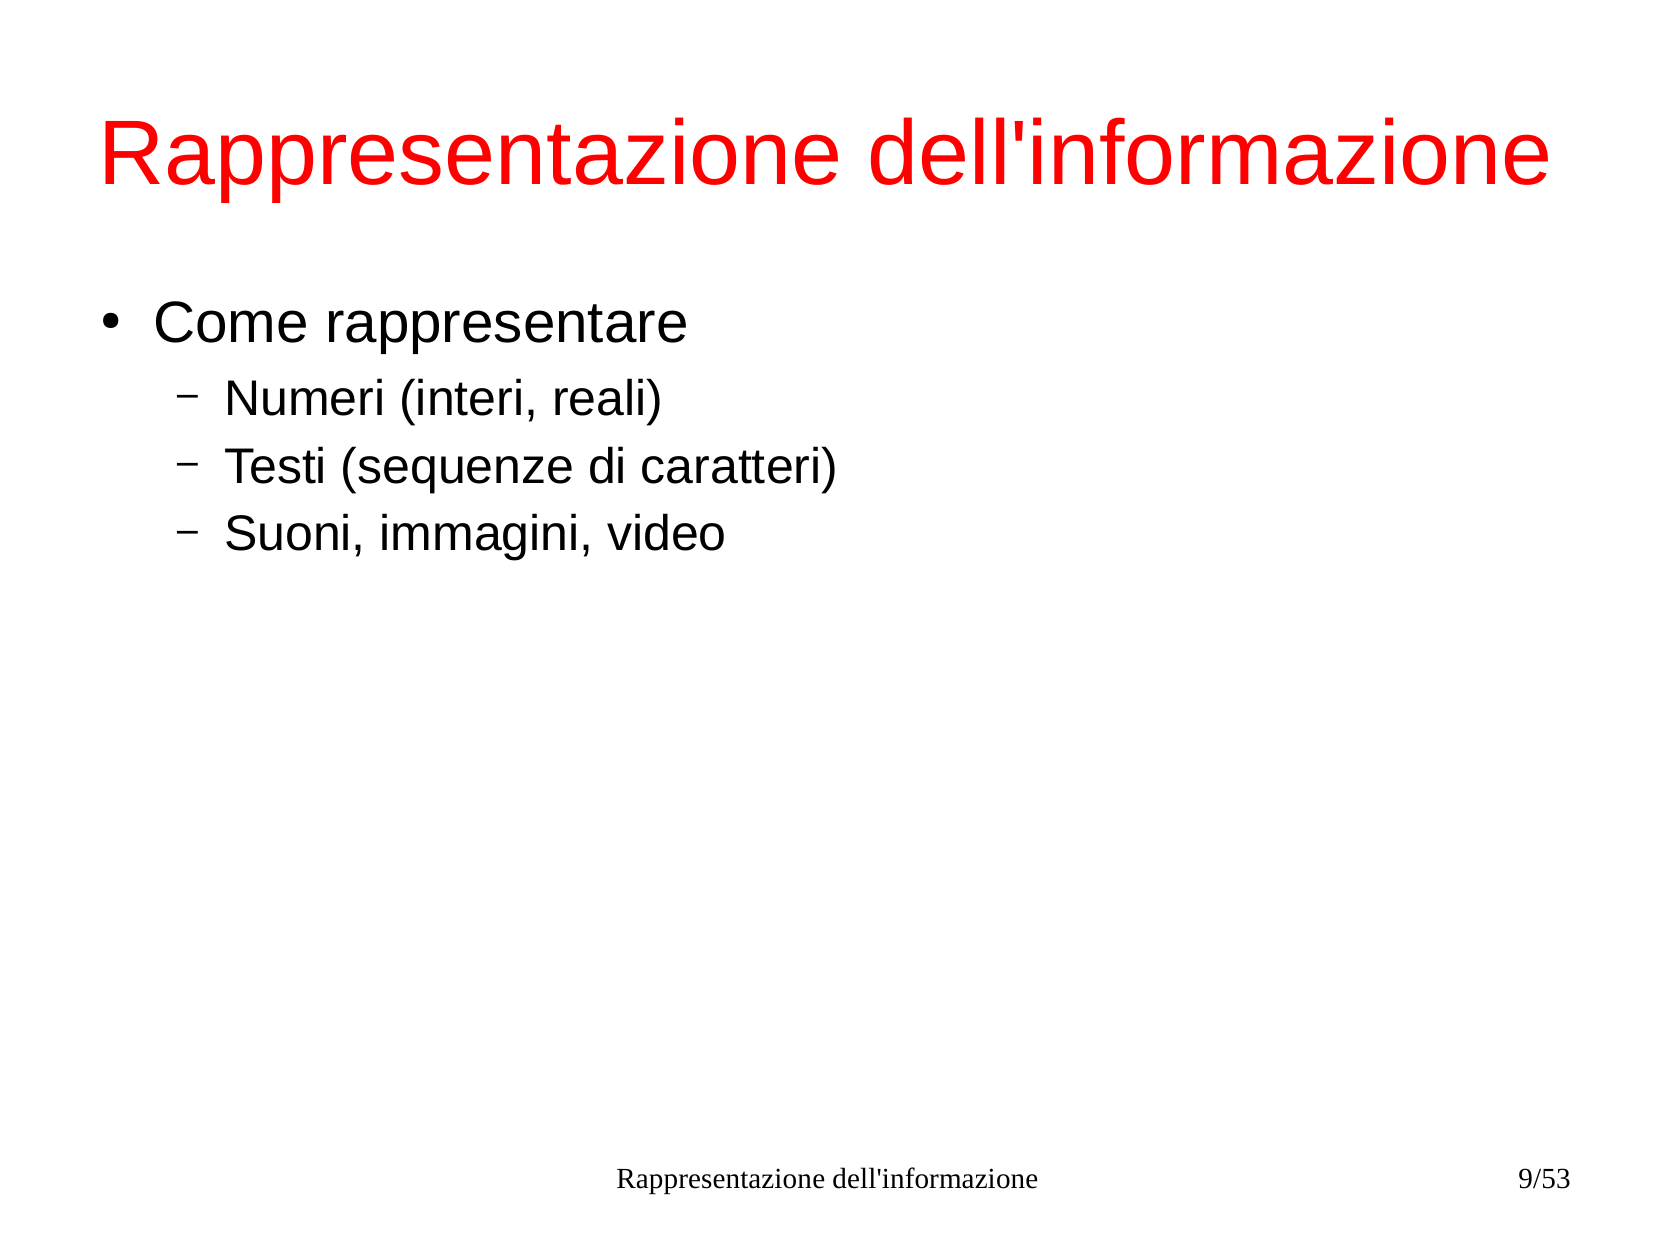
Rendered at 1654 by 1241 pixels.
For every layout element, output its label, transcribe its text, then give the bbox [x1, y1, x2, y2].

list Come rappresentare Numeri (interi, reali) Testi (sequenze di caratteri) Suoni, immagini, video [82, 290, 1571, 1109]
title Rappresentazione dell'informazione [82, 49, 1571, 257]
